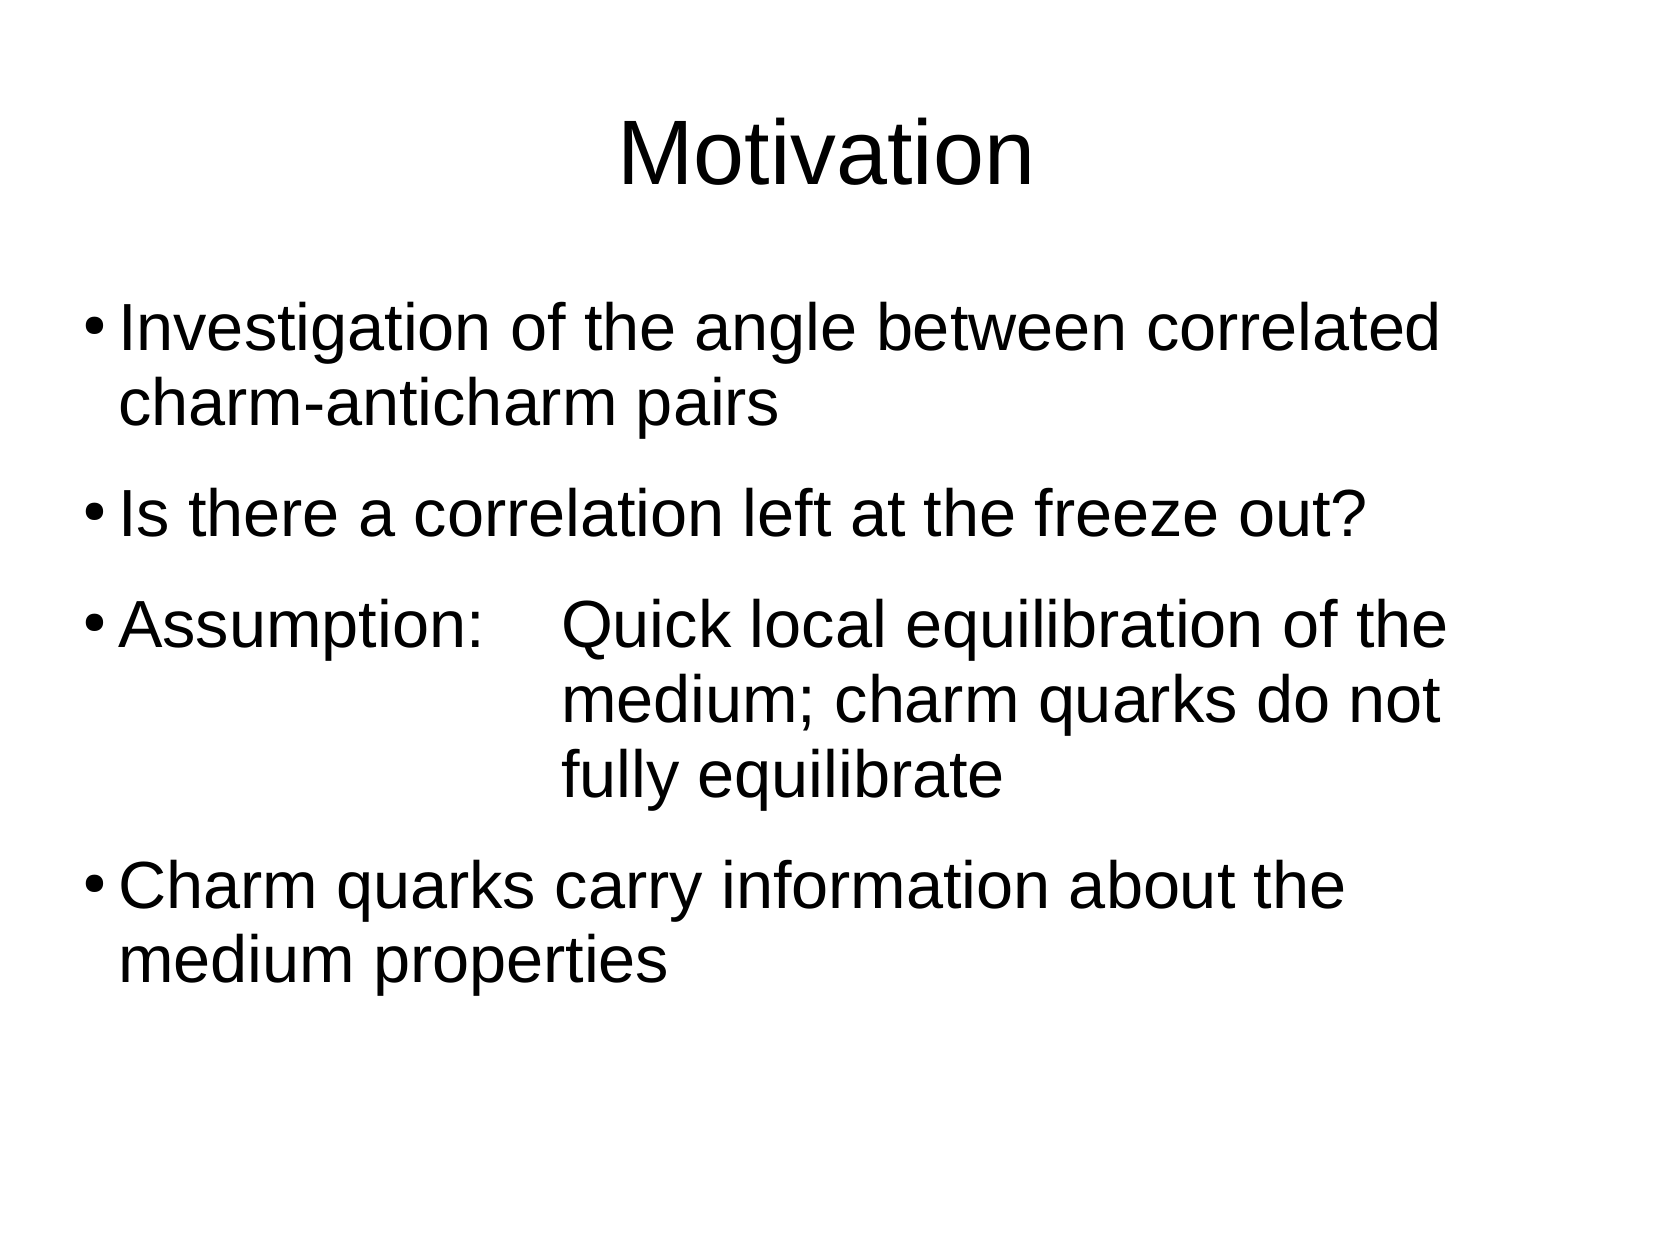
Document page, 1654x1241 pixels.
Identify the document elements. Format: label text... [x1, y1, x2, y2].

subtitle Investigation of the angle between correlated charm-anticharm pairs Is there a correlation left at the freeze out? Assumption: Quick local equilibration of the medium; charm quarks do not fully equilibrate Charm quarks carry information about the medium properties [82, 290, 1571, 1109]
title Motivation [82, 49, 1571, 257]
